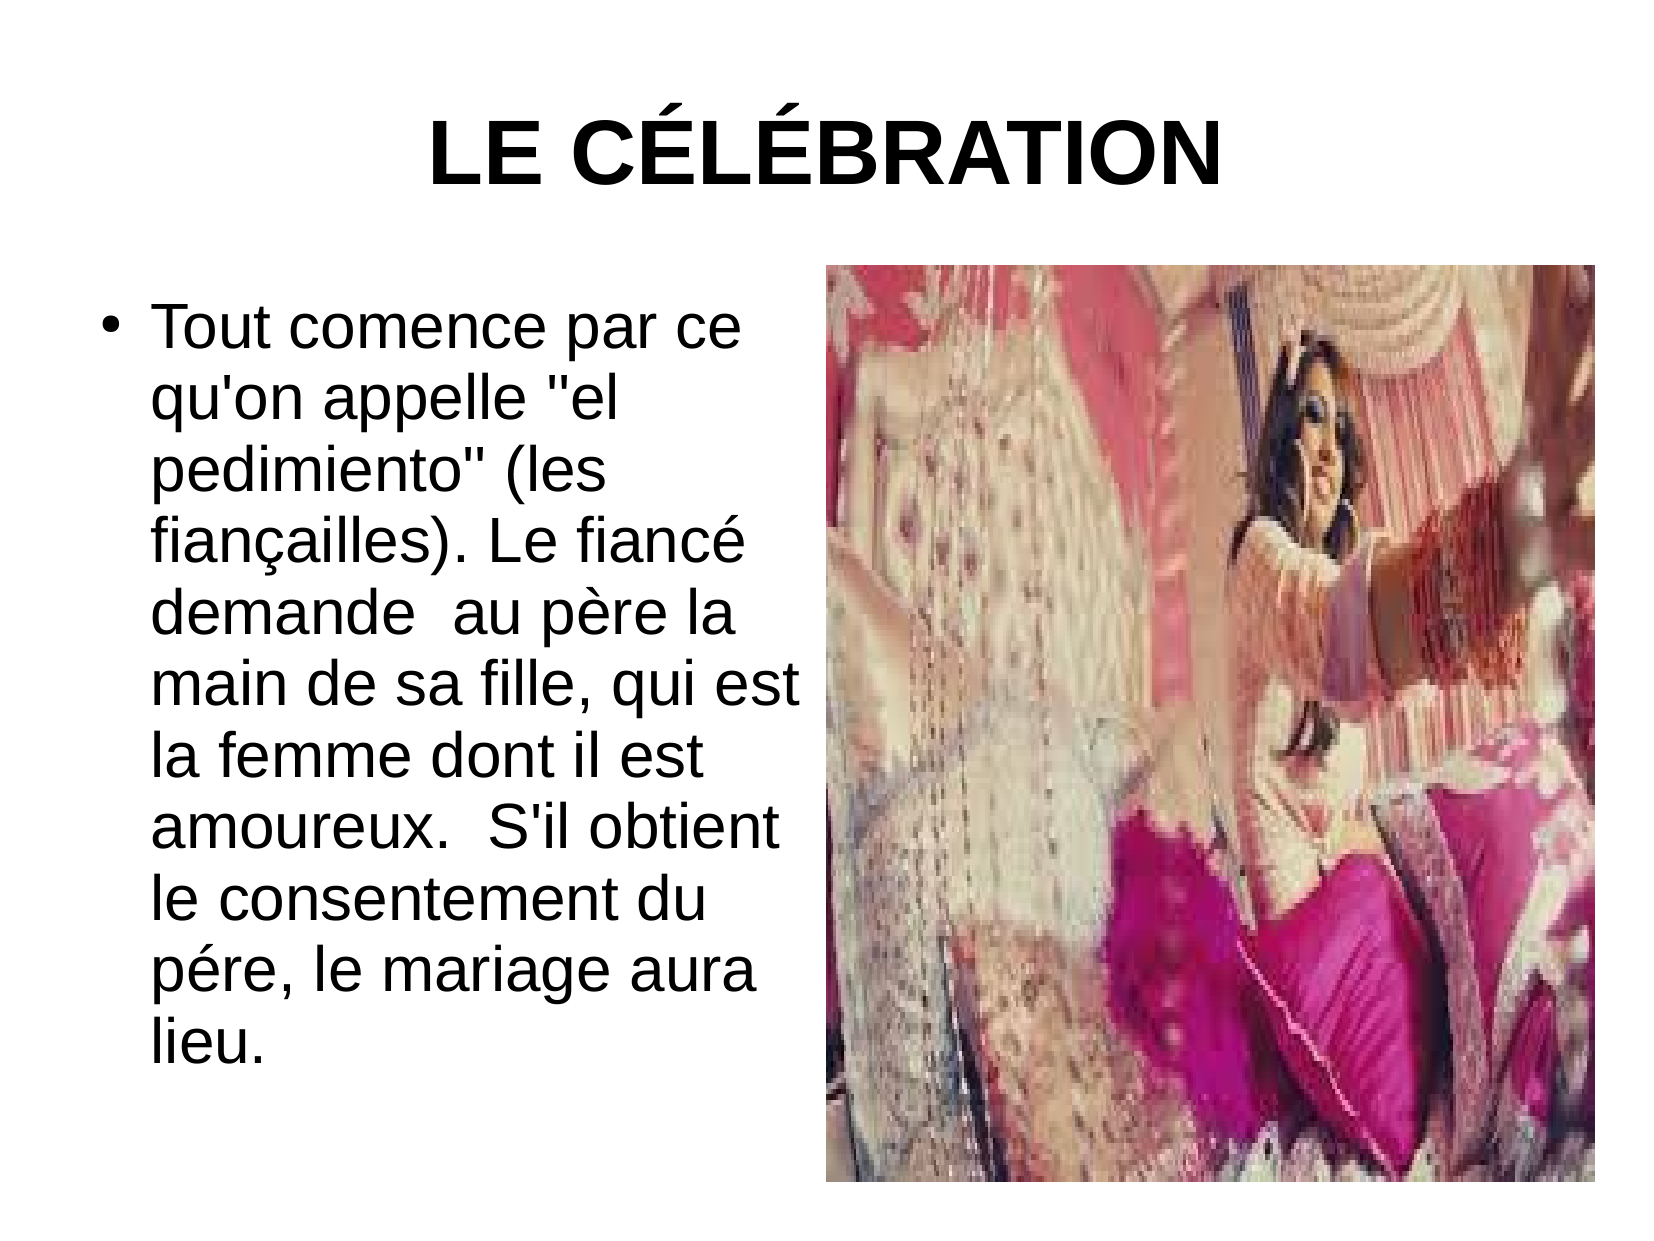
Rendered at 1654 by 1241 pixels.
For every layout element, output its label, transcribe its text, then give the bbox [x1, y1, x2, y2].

list Tout comence par ce qu'on appelle ''el pedimiento'' (les fiançailles). Le fiancé demande au père la main de sa fille, qui est la femme dont il est amoureux. S'il obtient le consentement du pére, le mariage aura lieu. [82, 290, 809, 1109]
title LE CÉLÉBRATION [82, 49, 1571, 257]
picture [826, 265, 1595, 1182]
